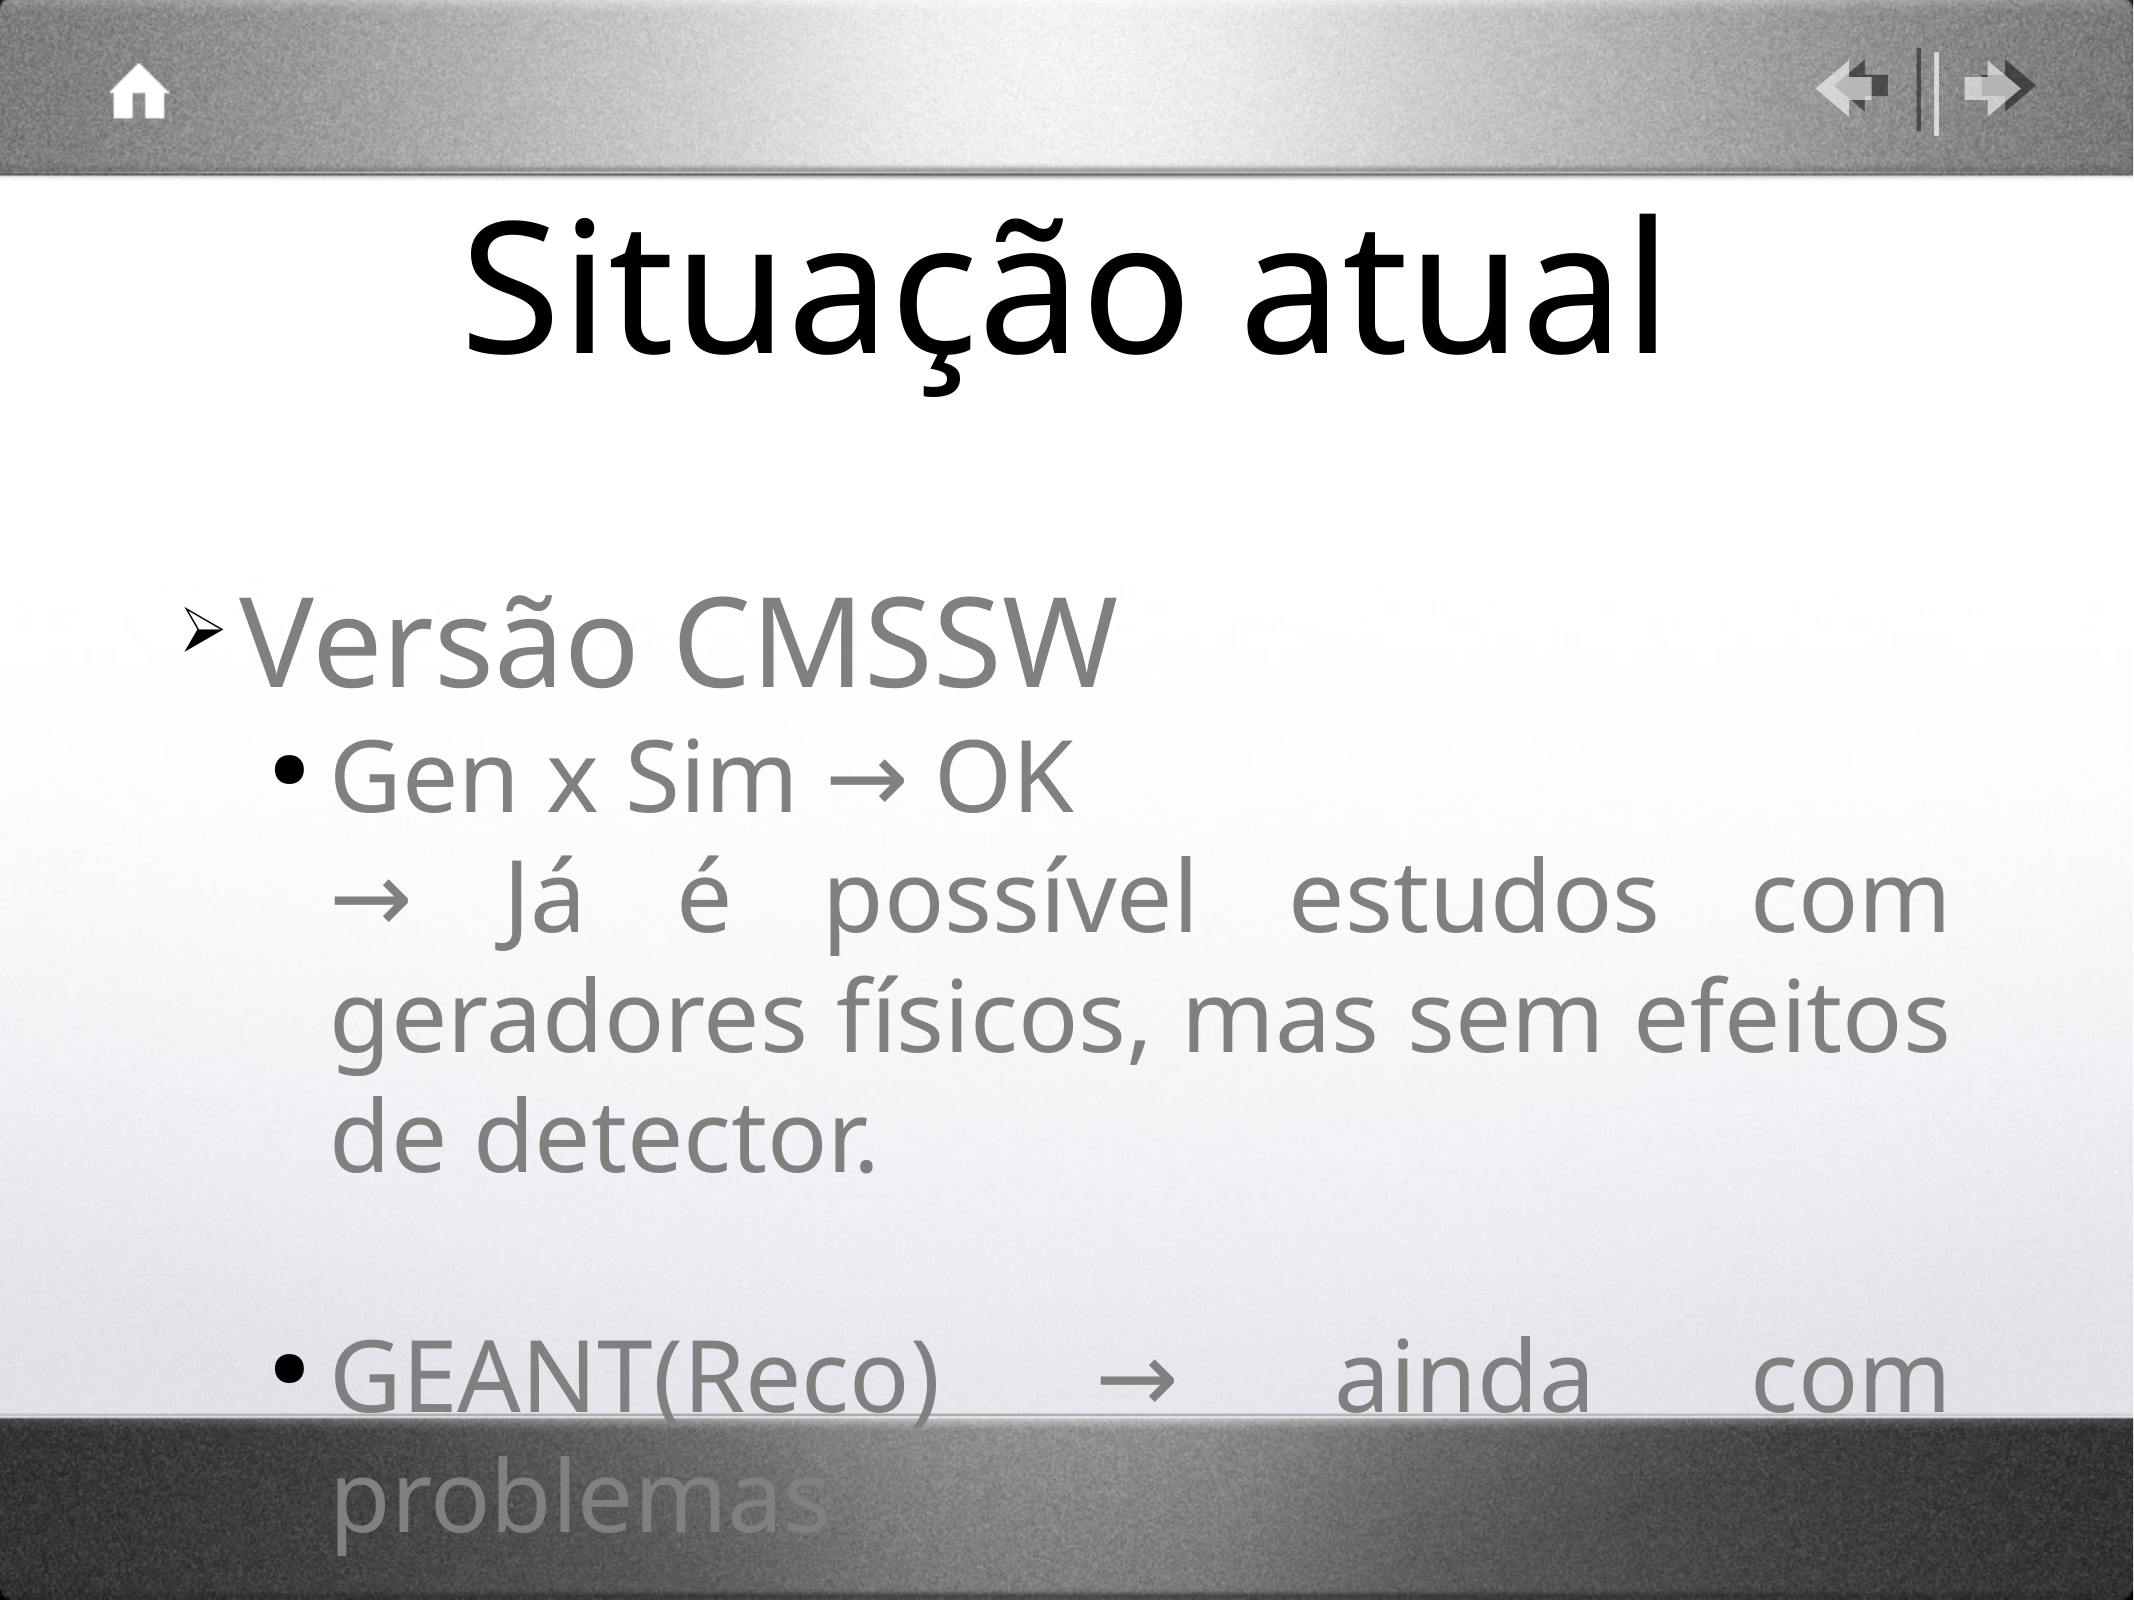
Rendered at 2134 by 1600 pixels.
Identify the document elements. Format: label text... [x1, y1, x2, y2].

list Versão CMSSW Gen x Sim → OK → Já é possível estudos com geradores físicos, mas sem efeitos de detector. GEANT(Reco) → ainda com problemas [179, 562, 1954, 1313]
title Situação atual [208, 125, 1925, 436]
picture [0, 0, 2134, 1600]
